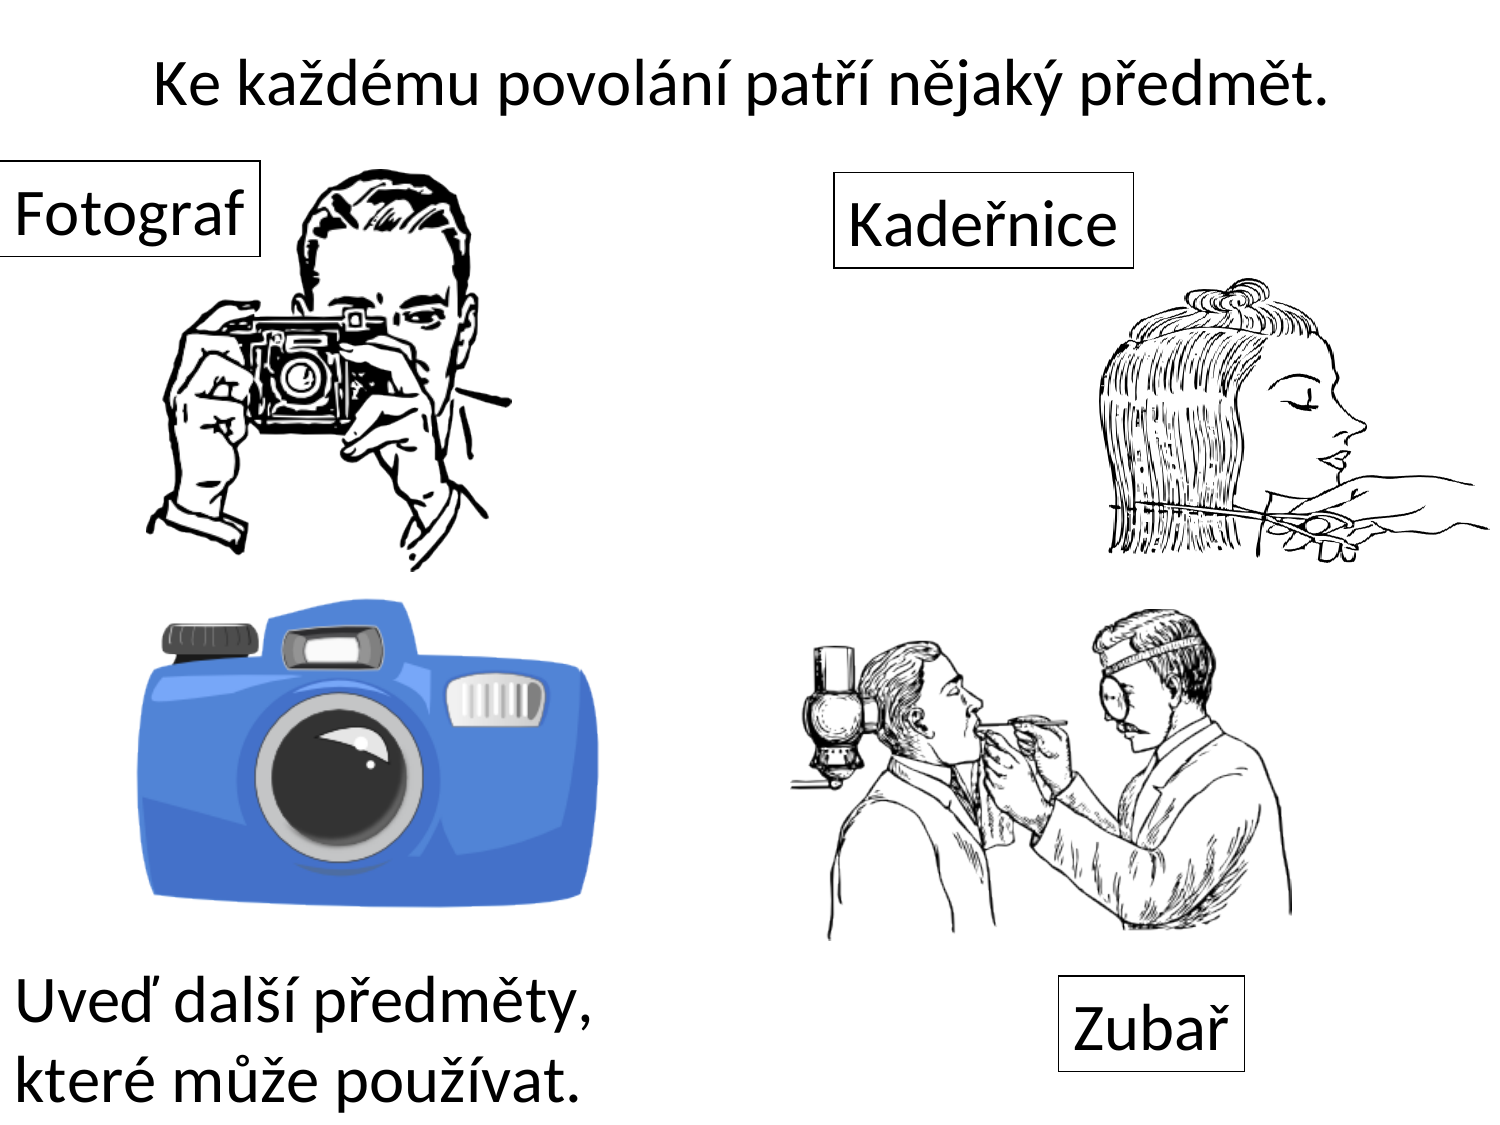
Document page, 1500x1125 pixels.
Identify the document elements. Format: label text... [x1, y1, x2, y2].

picture [790, 609, 1292, 941]
text_box Kadeřnice [833, 172, 1134, 269]
text_box Zubař [1058, 976, 1245, 1072]
picture [146, 169, 512, 572]
text_box Uveď další předměty, které může používat. [0, 948, 610, 1124]
picture [135, 597, 601, 910]
picture [1099, 278, 1490, 563]
text_box Fotograf [0, 160, 260, 257]
text_box Ke každému povolání patří nějaký předmět. [139, 30, 1347, 127]
